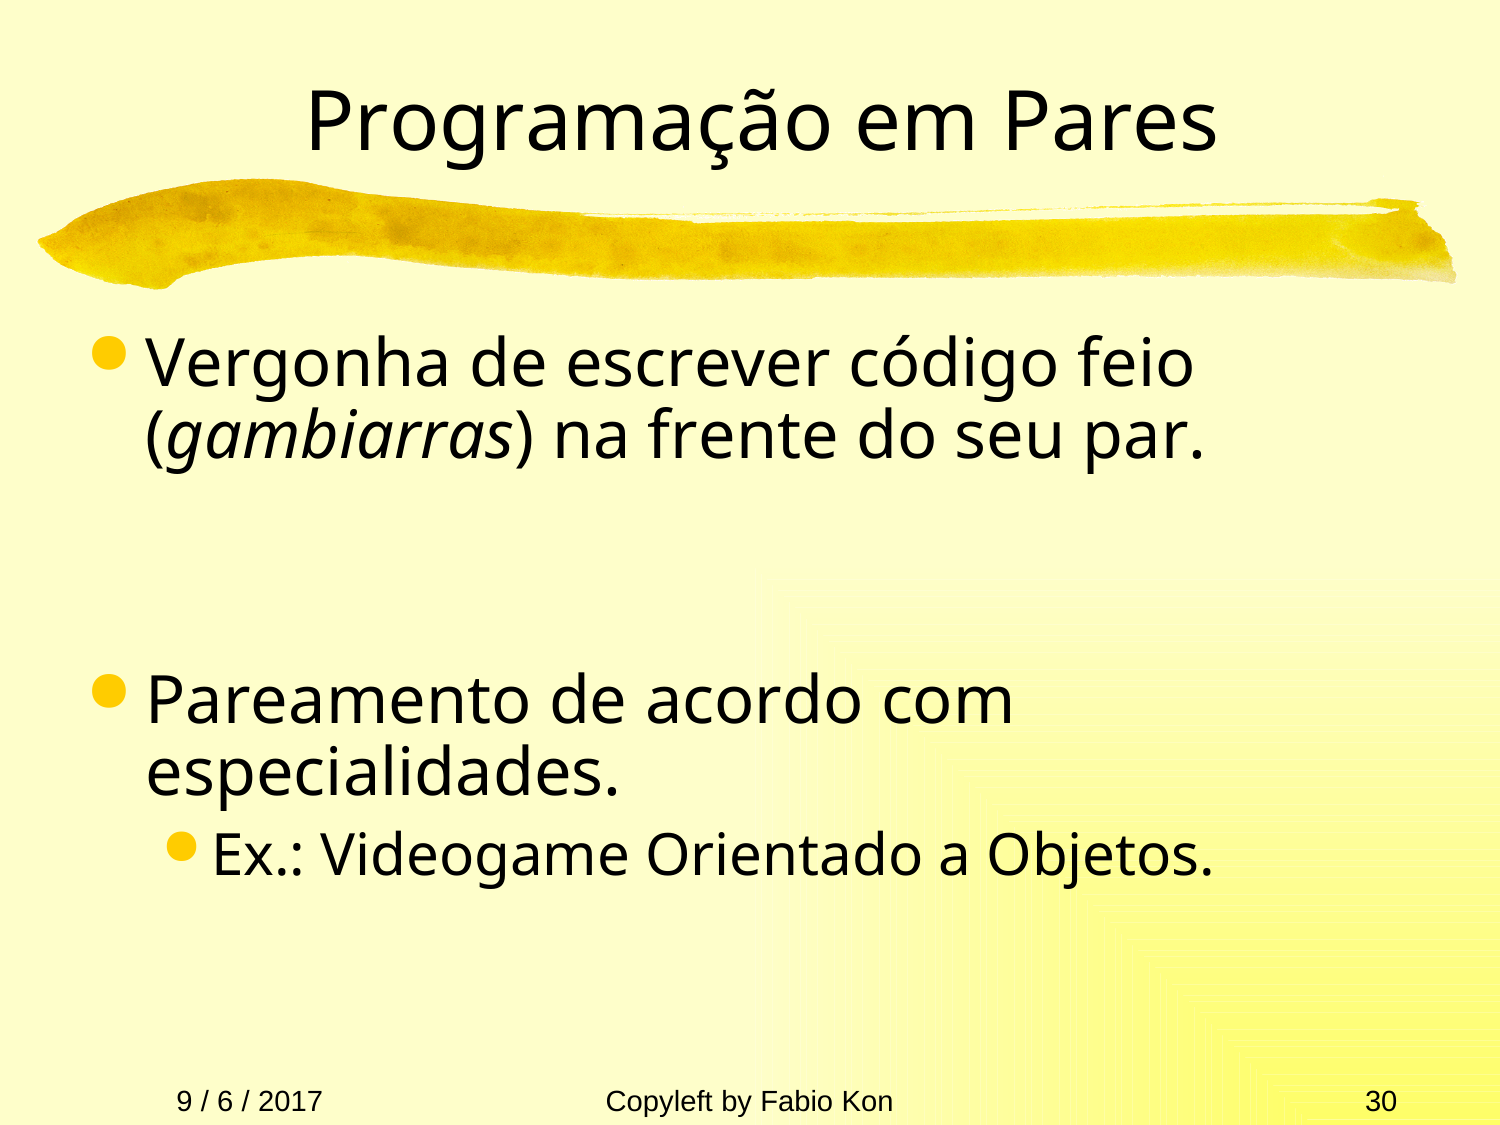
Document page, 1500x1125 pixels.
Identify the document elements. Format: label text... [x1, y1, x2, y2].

list Vergonha de escrever código feio (gambiarras) na frente do seu par. Pareamento de acordo com especialidades. Ex.: Videogame Orientado a Objetos. [74, 321, 1417, 1006]
picture [24, 174, 1463, 297]
title Programação em Pares [125, 12, 1401, 175]
